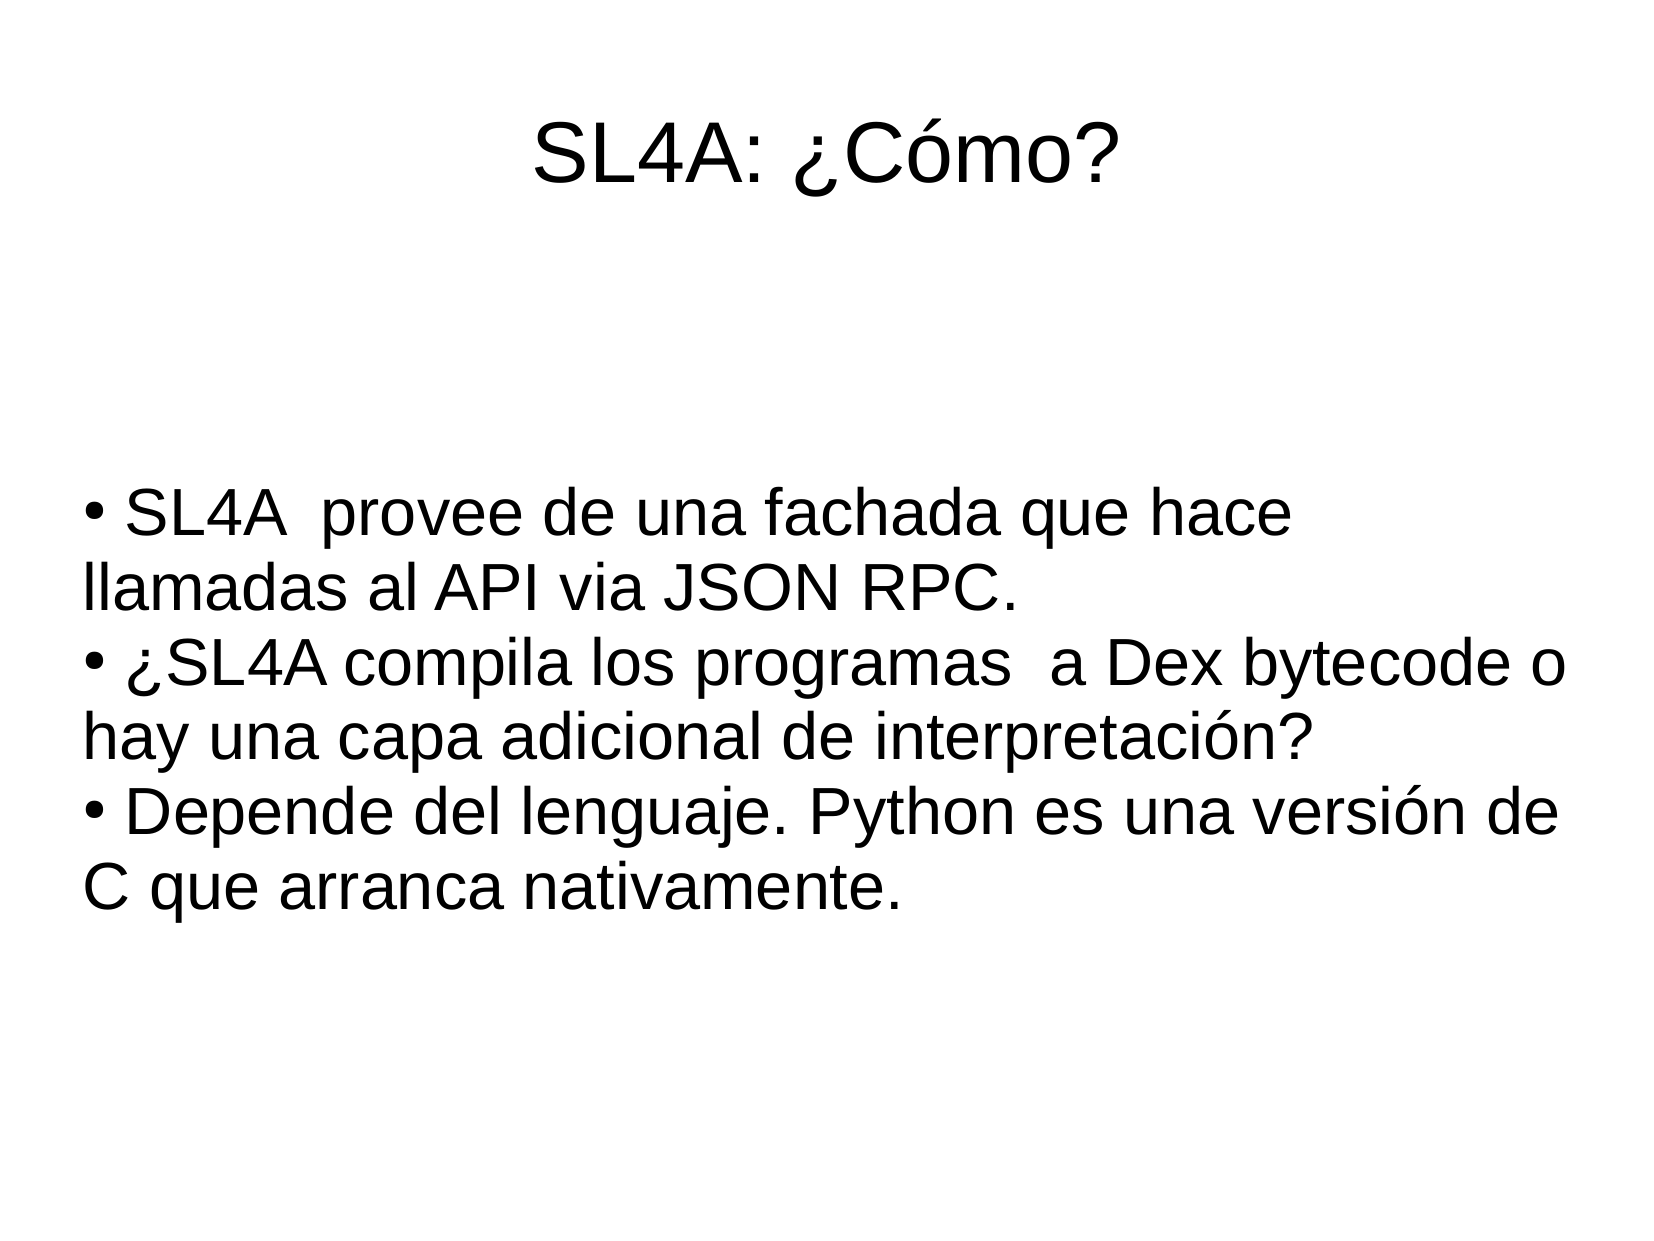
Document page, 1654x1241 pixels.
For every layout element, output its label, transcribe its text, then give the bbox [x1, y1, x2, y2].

subtitle SL4A provee de una fachada que hace llamadas al API via JSON RPC. ¿SL4A compila los programas a Dex bytecode o hay una capa adicional de interpretación? Depende del lenguaje. Python es una versión de C que arranca nativamente. [82, 290, 1571, 1109]
title SL4A: ¿Cómo? [82, 49, 1571, 257]
